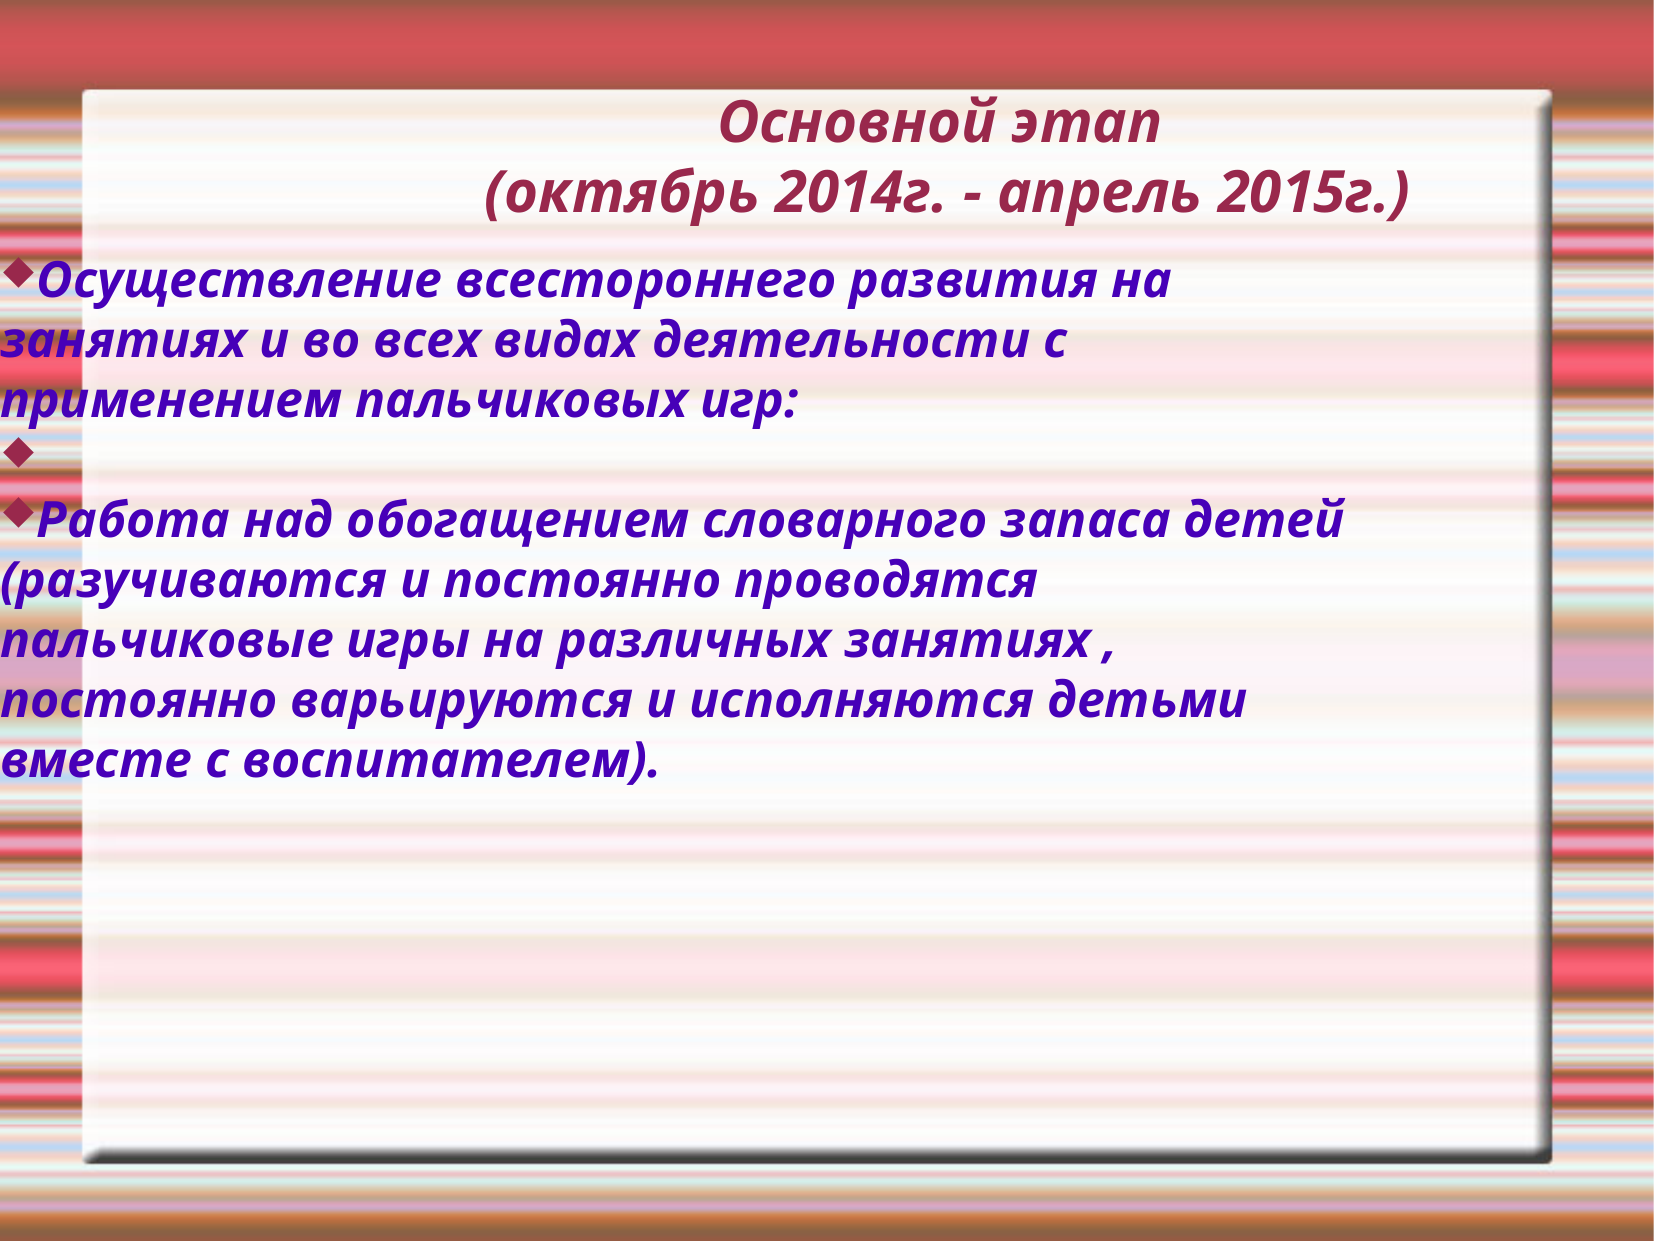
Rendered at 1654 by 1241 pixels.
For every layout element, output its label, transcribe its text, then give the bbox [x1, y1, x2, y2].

title Основной этап (октябрь 2014г. - апрель 2015г.) [241, 71, 1654, 236]
list Осуществление всестороннего развития на занятиях и во всех видах деятельности с применением пальчиковых игр: Работа над обогащением словарного запаса детей (разучиваются и постоянно проводятся пальчиковые игры на различных занятиях , постоянно варьируются и исполняются детьми вместе с воспитателем). [0, 247, 1382, 1111]
